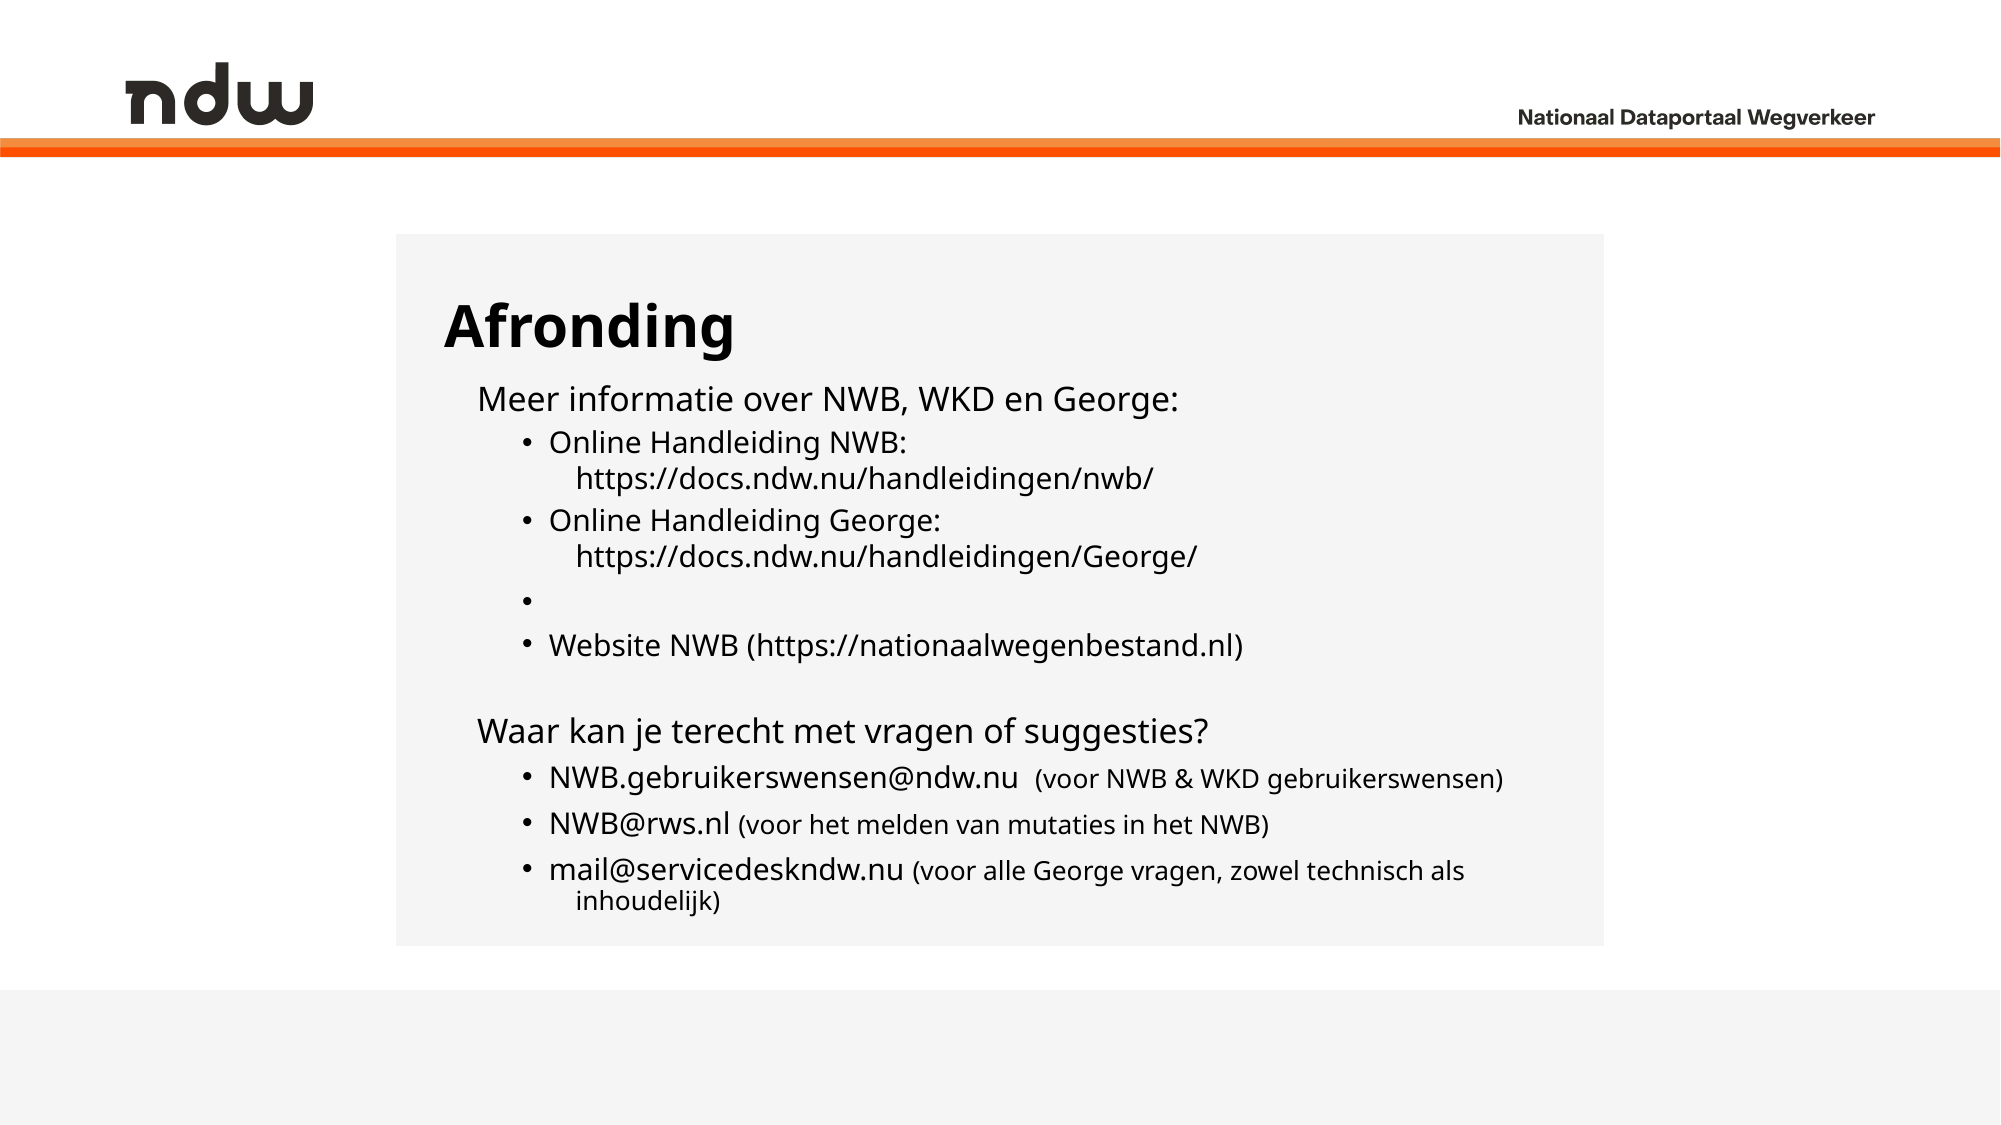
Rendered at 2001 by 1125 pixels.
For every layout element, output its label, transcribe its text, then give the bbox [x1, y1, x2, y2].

list Meer informatie over NWB, WKD en George: Online Handleiding NWB: https://docs.ndw.nu/handleidingen/nwb/ Online Handleiding George: https://docs.ndw.nu/handleidingen/George/ Website NWB (https://nationaalwegenbestand.nl) Waar kan je terecht met vragen of suggesties? NWB.gebruikerswensen@ndw.nu (voor NWB & WKD gebruikerswensen) NWB@rws.nl (voor het melden van mutaties in het NWB) mail@servicedeskndw.nu (voor alle George vragen, zowel technisch als inhoudelijk) [412, 370, 1578, 928]
title Afronding [429, 289, 1598, 383]
